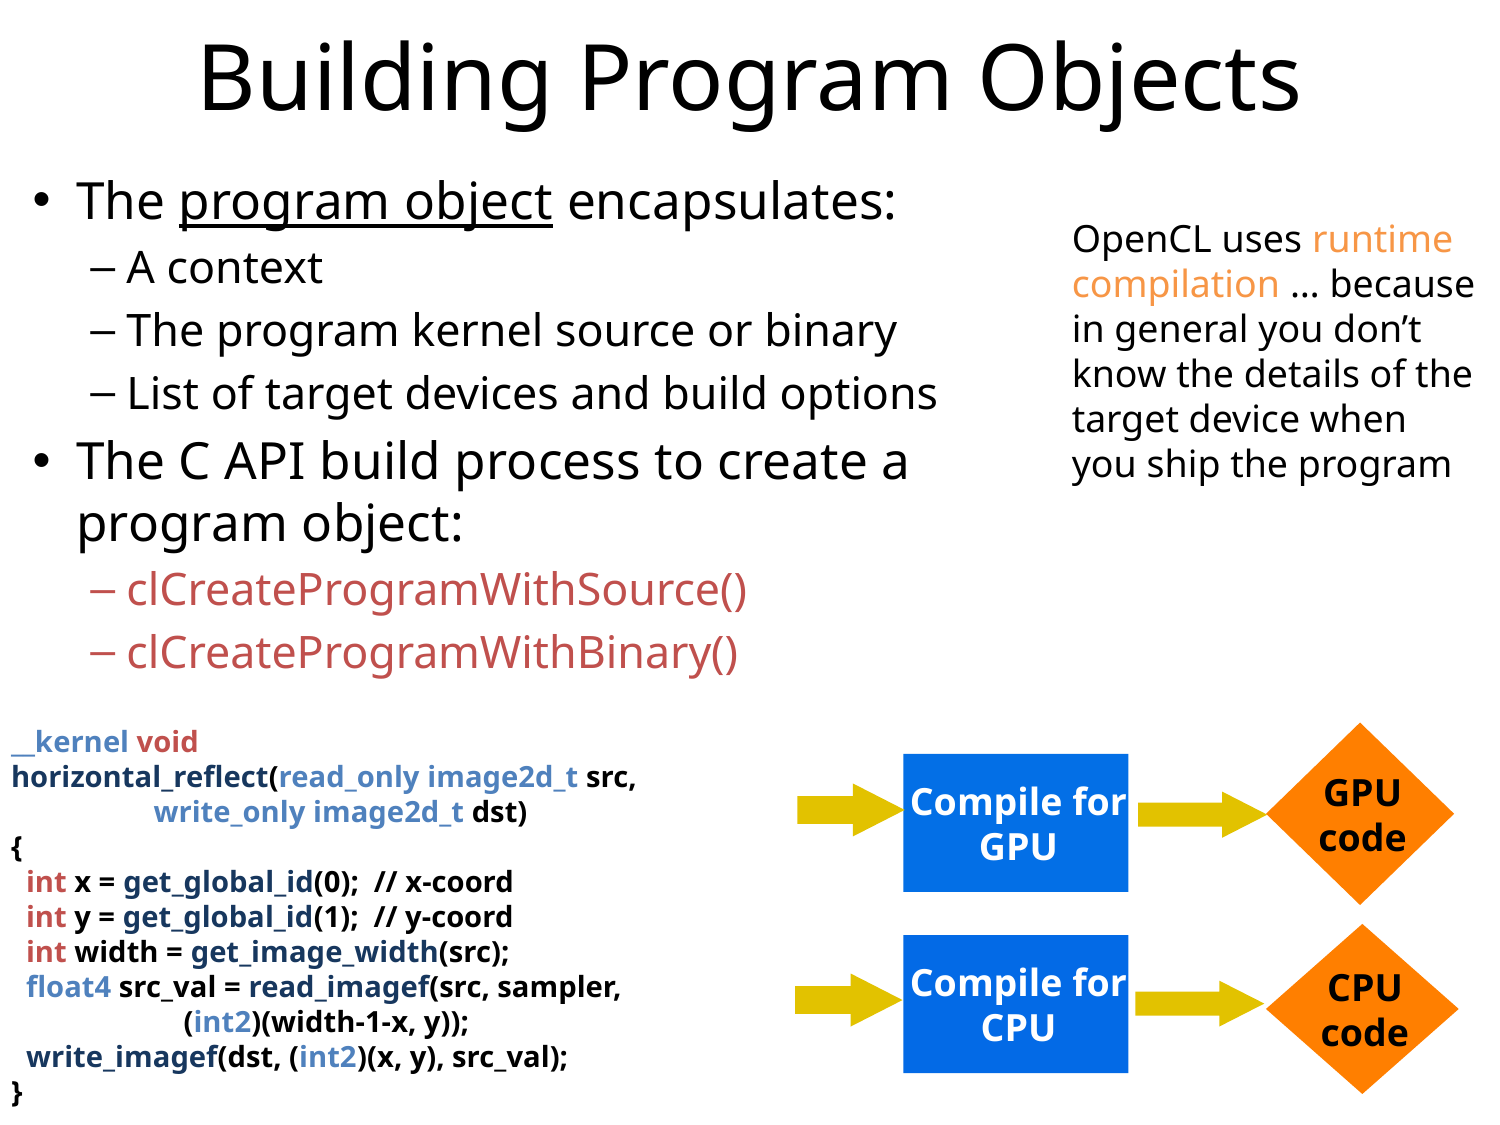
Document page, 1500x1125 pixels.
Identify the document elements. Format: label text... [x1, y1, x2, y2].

list The program object encapsulates: A context The program kernel source or binary List of target devices and build options The C API build process to create a program object: clCreateProgramWithSource() clCreateProgramWithBinary() [17, 160, 1046, 693]
text_box __kernel void horizontal_reflect(read_only image2d_t src, write_only image2d_t dst) { int x = get_global_id(0); // x-coord int y = get_global_id(1); // y-coord int width = get_image_width(src); float4 src_val = read_imagef(src, sampler, (int2)(width-1-x, y)); write_imagef(dst, (int2)(x, y), src_val); } [5, 723, 833, 1106]
text_box OpenCL uses runtime compilation … because in general you don’t know the details of the target device when you ship the program [1057, 208, 1495, 538]
text_box [1140, 795, 1263, 835]
text_box CPU code [1265, 923, 1459, 1094]
text_box Compile for CPU [903, 935, 1129, 1074]
text_box Compile for GPU [903, 753, 1129, 892]
text_box [799, 786, 901, 834]
text_box GPU code [1266, 722, 1455, 906]
title Building Program Objects [17, 9, 1483, 138]
text_box [797, 976, 898, 1024]
text_box [1137, 984, 1260, 1024]
